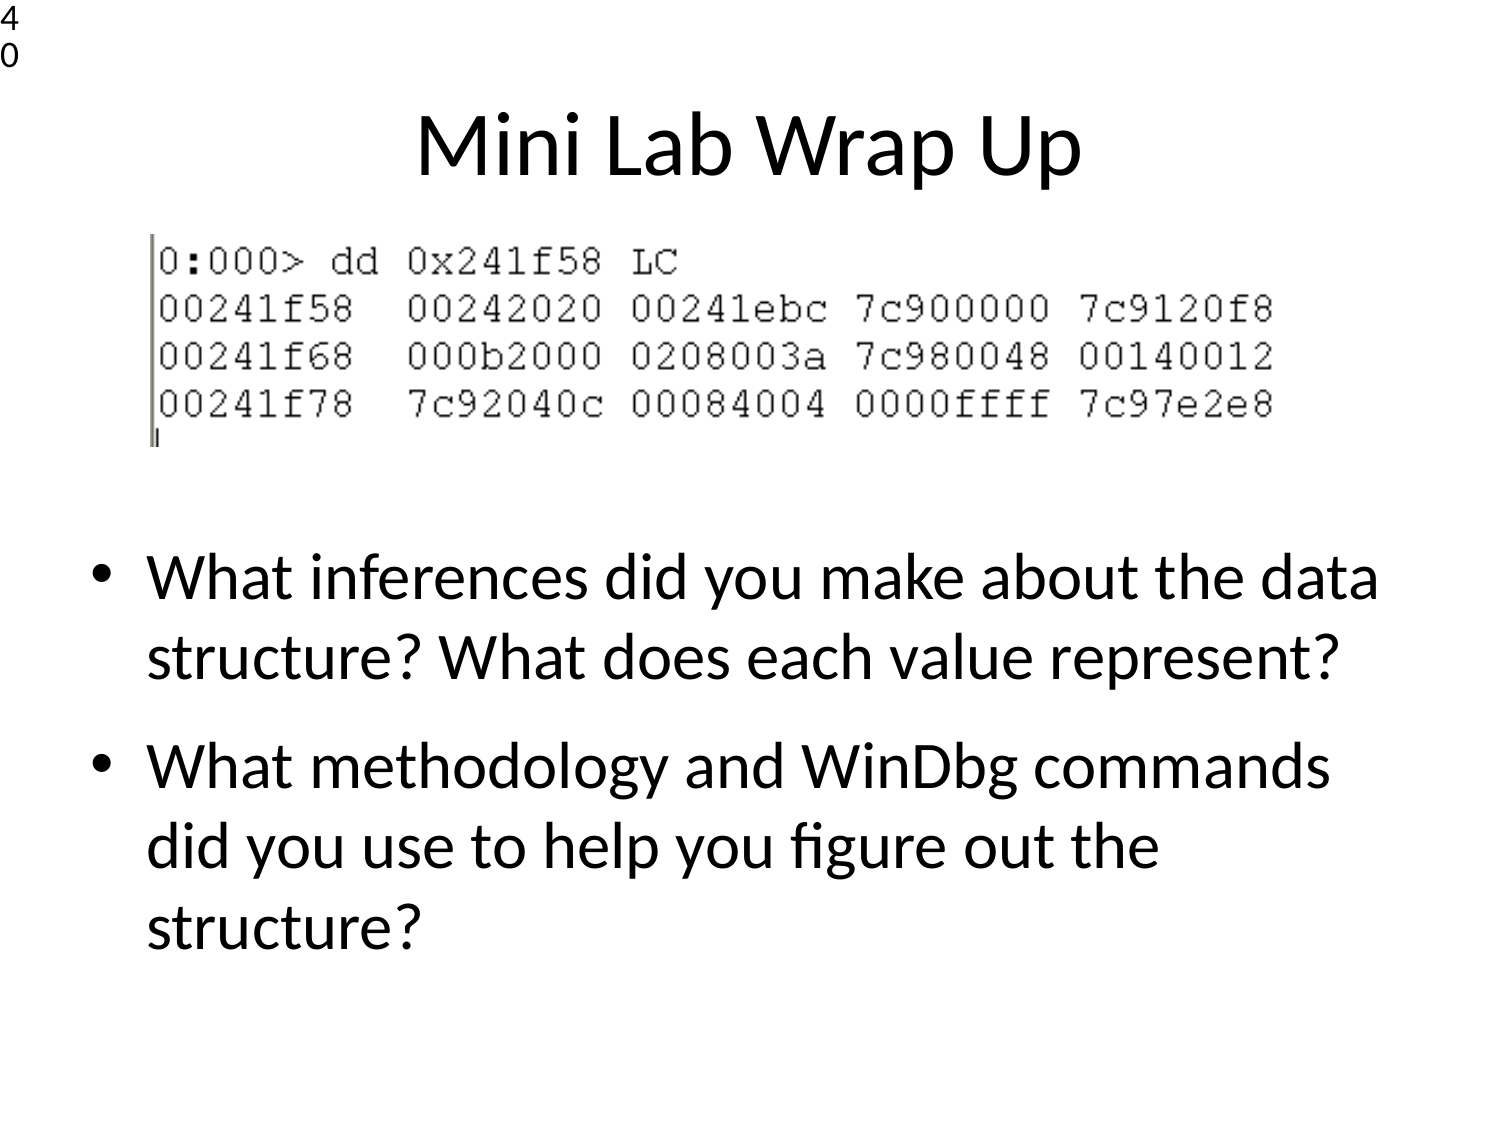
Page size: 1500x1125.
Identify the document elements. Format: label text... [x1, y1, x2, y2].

picture [150, 234, 1292, 448]
title Mini Lab Wrap Up [75, 45, 1425, 233]
list What inferences did you make about the data structure? What does each value represent? What methodology and WinDbg commands did you use to help you figure out the structure? [75, 525, 1425, 1005]
